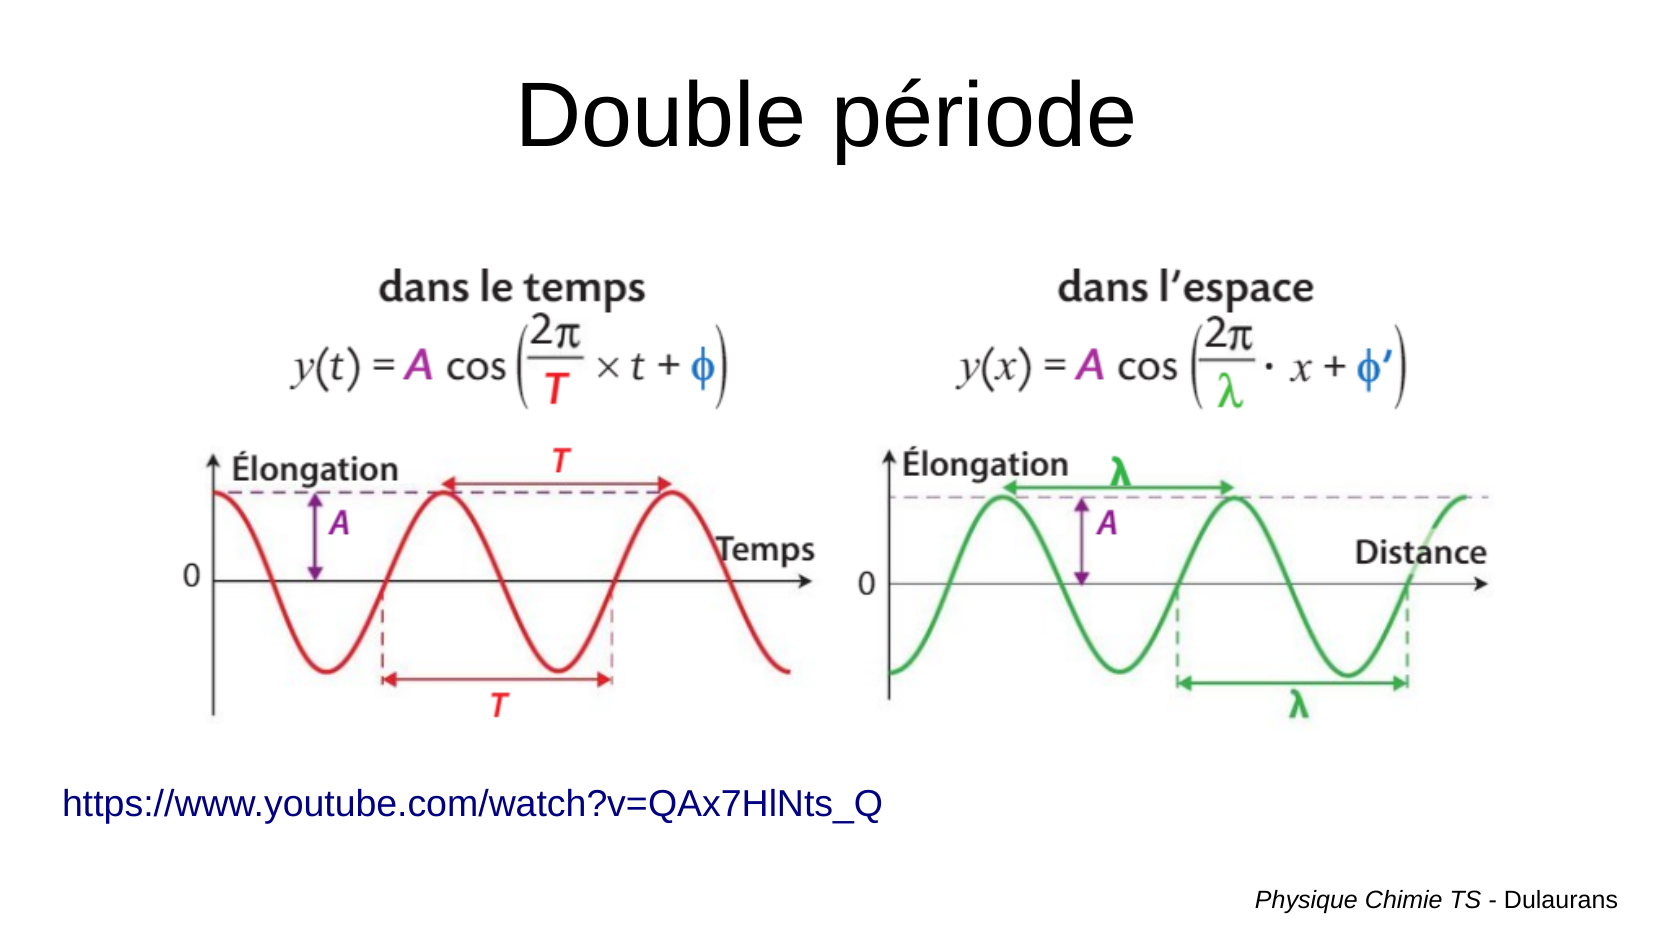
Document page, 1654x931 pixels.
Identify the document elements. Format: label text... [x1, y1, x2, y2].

text_box https://www.youtube.com/watch?v=QAx7HlNts_Q [47, 775, 899, 875]
text_box Physique Chimie TS - Dulaurans [1240, 878, 1654, 922]
title Double période [82, 37, 1571, 193]
picture [174, 259, 1524, 732]
